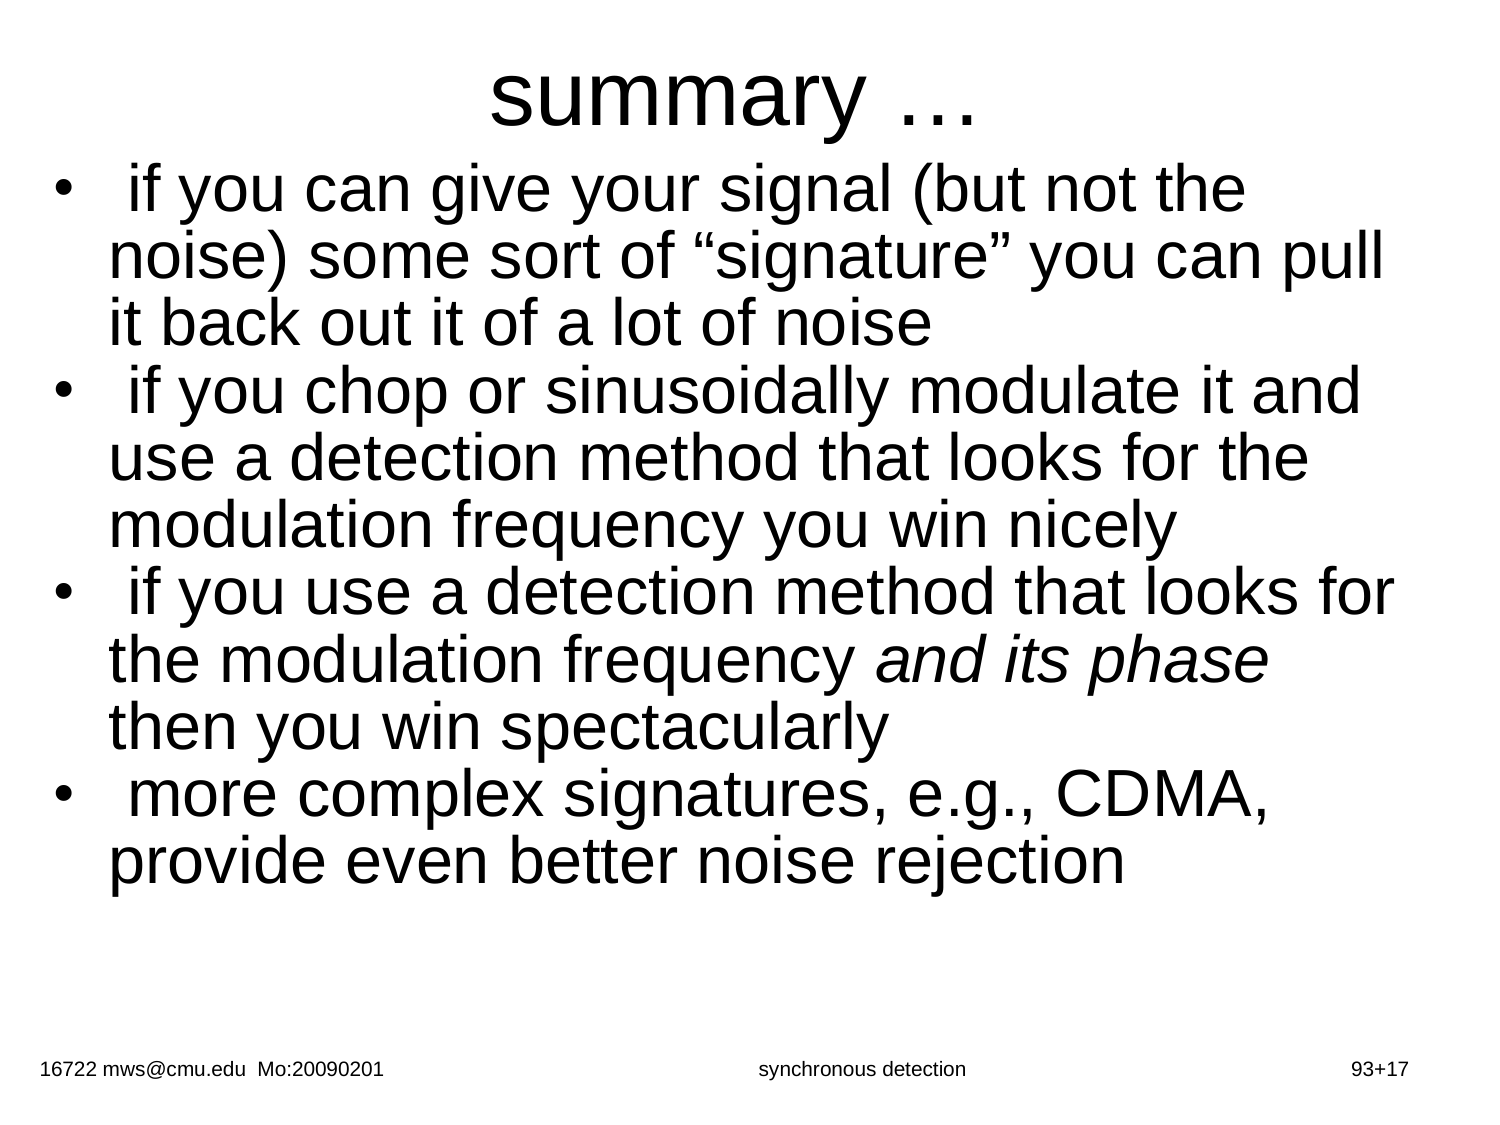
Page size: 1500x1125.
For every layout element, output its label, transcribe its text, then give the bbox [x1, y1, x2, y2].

list if you can give your signal (but not the noise) some sort of “signature” you can pull it back out it of a lot of noise if you chop or sinusoidally modulate it and use a detection method that looks for the modulation frequency you win nicely if you use a detection method that looks for the modulation frequency and its phase then you win spectacularly more complex signatures, e.g., CDMA, provide even better noise rejection [37, 149, 1450, 1000]
title summary … [99, 34, 1375, 149]
